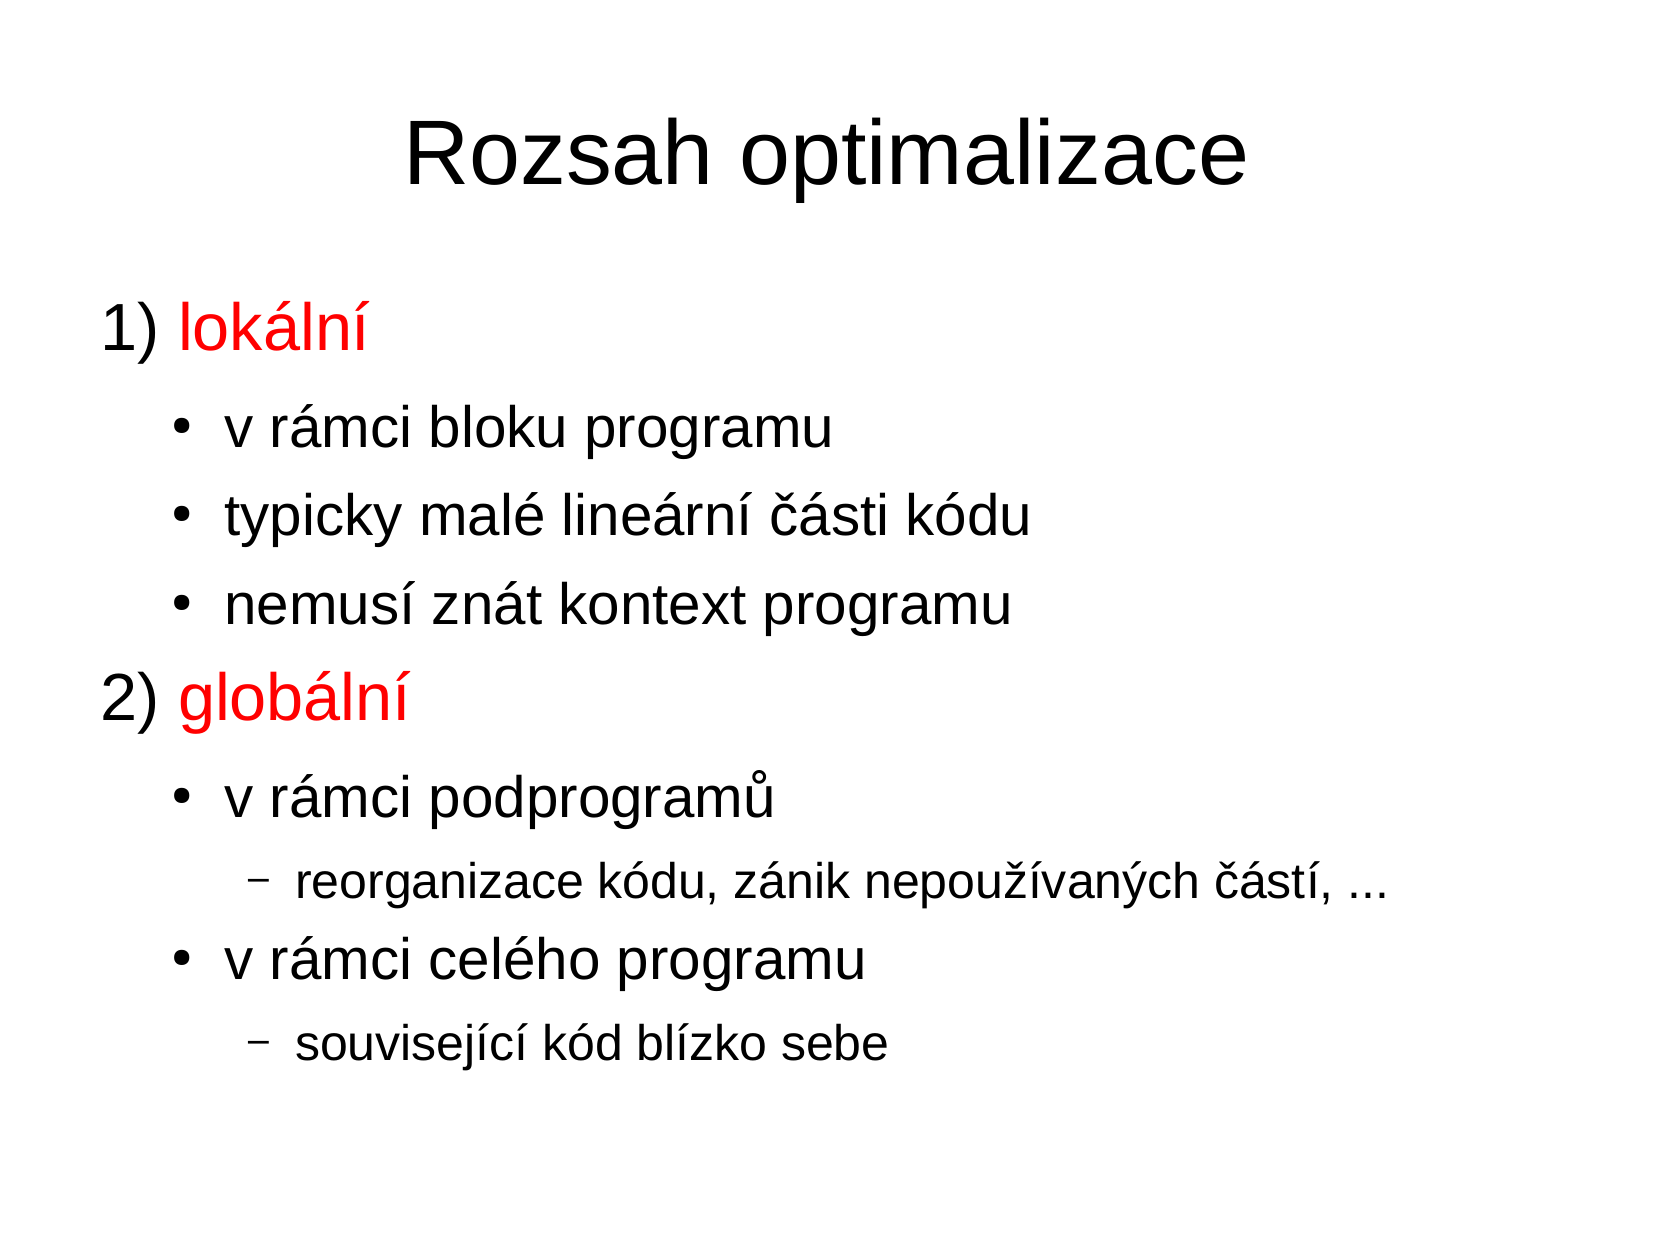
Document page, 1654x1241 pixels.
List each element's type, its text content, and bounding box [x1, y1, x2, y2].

title Rozsah optimalizace [82, 56, 1571, 250]
list lokální v rámci bloku programu typicky malé lineární části kódu nemusí znát kontext programu globální v rámci podprogramů reorganizace kódu, zánik nepoužívaných částí, ... v rámci celého programu související kód blízko sebe [82, 290, 1571, 1094]
